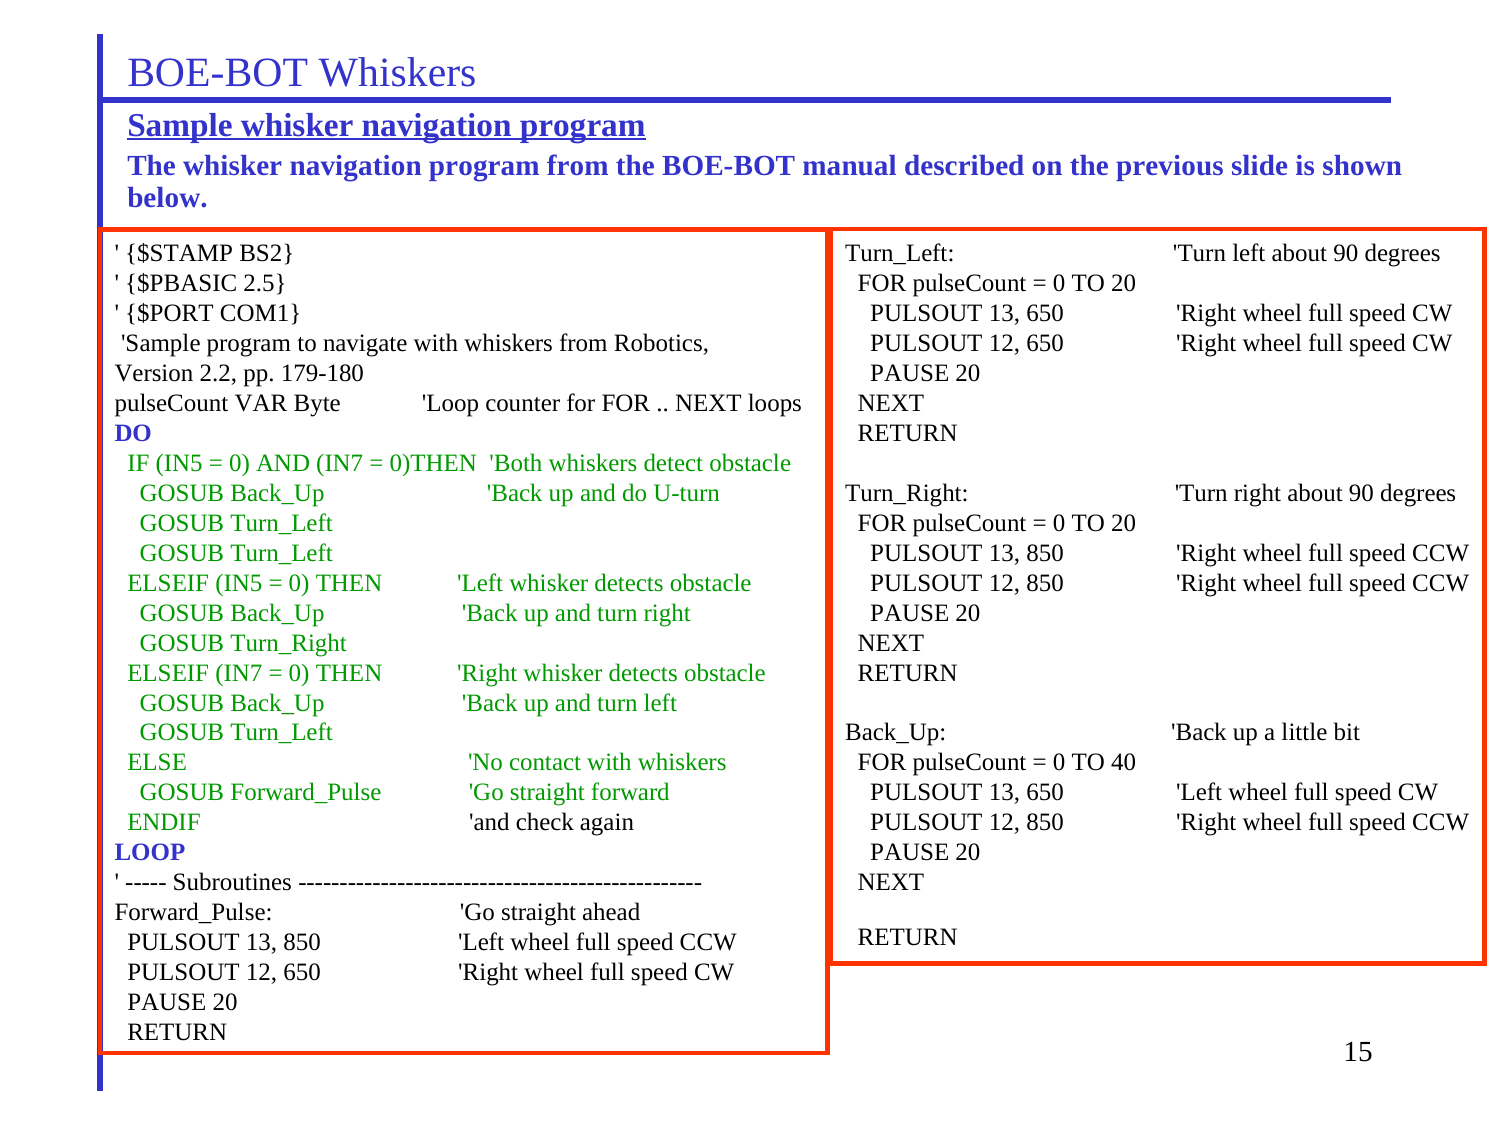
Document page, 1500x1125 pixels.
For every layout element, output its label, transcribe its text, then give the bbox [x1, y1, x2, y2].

text_box Turn_Left: 'Turn left about 90 degrees FOR pulseCount = 0 TO 20 PULSOUT 13, 650 'Right wheel full speed CW PULSOUT 12, 650 'Right wheel full speed CW PAUSE 20 NEXT RETURN Turn_Right: 'Turn right about 90 degrees FOR pulseCount = 0 TO 20 PULSOUT 13, 850 'Right wheel full speed CCW PULSOUT 12, 850 'Right wheel full speed CCW PAUSE 20 NEXT RETURN Back_Up: 'Back up a little bit FOR pulseCount = 0 TO 40 PULSOUT 13, 650 'Left wheel full speed CW PULSOUT 12, 850 'Right wheel full speed CCW PAUSE 20 NEXT RETURN [830, 229, 1485, 964]
text_box Sample whisker navigation program The whisker navigation program from the BOE-BOT manual described on the previous slide is shown below. [112, 99, 1440, 230]
text_box BOE-BOT Whiskers [112, 37, 1450, 88]
text_box ' {$STAMP BS2} ' {$PBASIC 2.5} ' {$PORT COM1} 'Sample program to navigate with whiskers from Robotics, Version 2.2, pp. 179-180 pulseCount VAR Byte 'Loop counter for FOR .. NEXT loops DO IF (IN5 = 0) AND (IN7 = 0)THEN 'Both whiskers detect obstacle GOSUB Back_Up 'Back up and do U-turn GOSUB Turn_Left GOSUB Turn_Left ELSEIF (IN5 = 0) THEN 'Left whisker detects obstacle GOSUB Back_Up 'Back up and turn right GOSUB Turn_Right ELSEIF (IN7 = 0) THEN 'Right whisker detects obstacle GOSUB Back_Up 'Back up and turn left GOSUB Turn_Left ELSE 'No contact with whiskers GOSUB Forward_Pulse 'Go straight forward ENDIF 'and check again LOOP ' ----- Subroutines ------------------------------------------------- Forward_Pulse: 'Go straight ahead PULSOUT 13, 850 'Left wheel full speed CCW PULSOUT 12, 650 'Right wheel full speed CW PAUSE 20 RETURN [99, 229, 828, 1054]
text_box <number> [1074, 1025, 1388, 1101]
